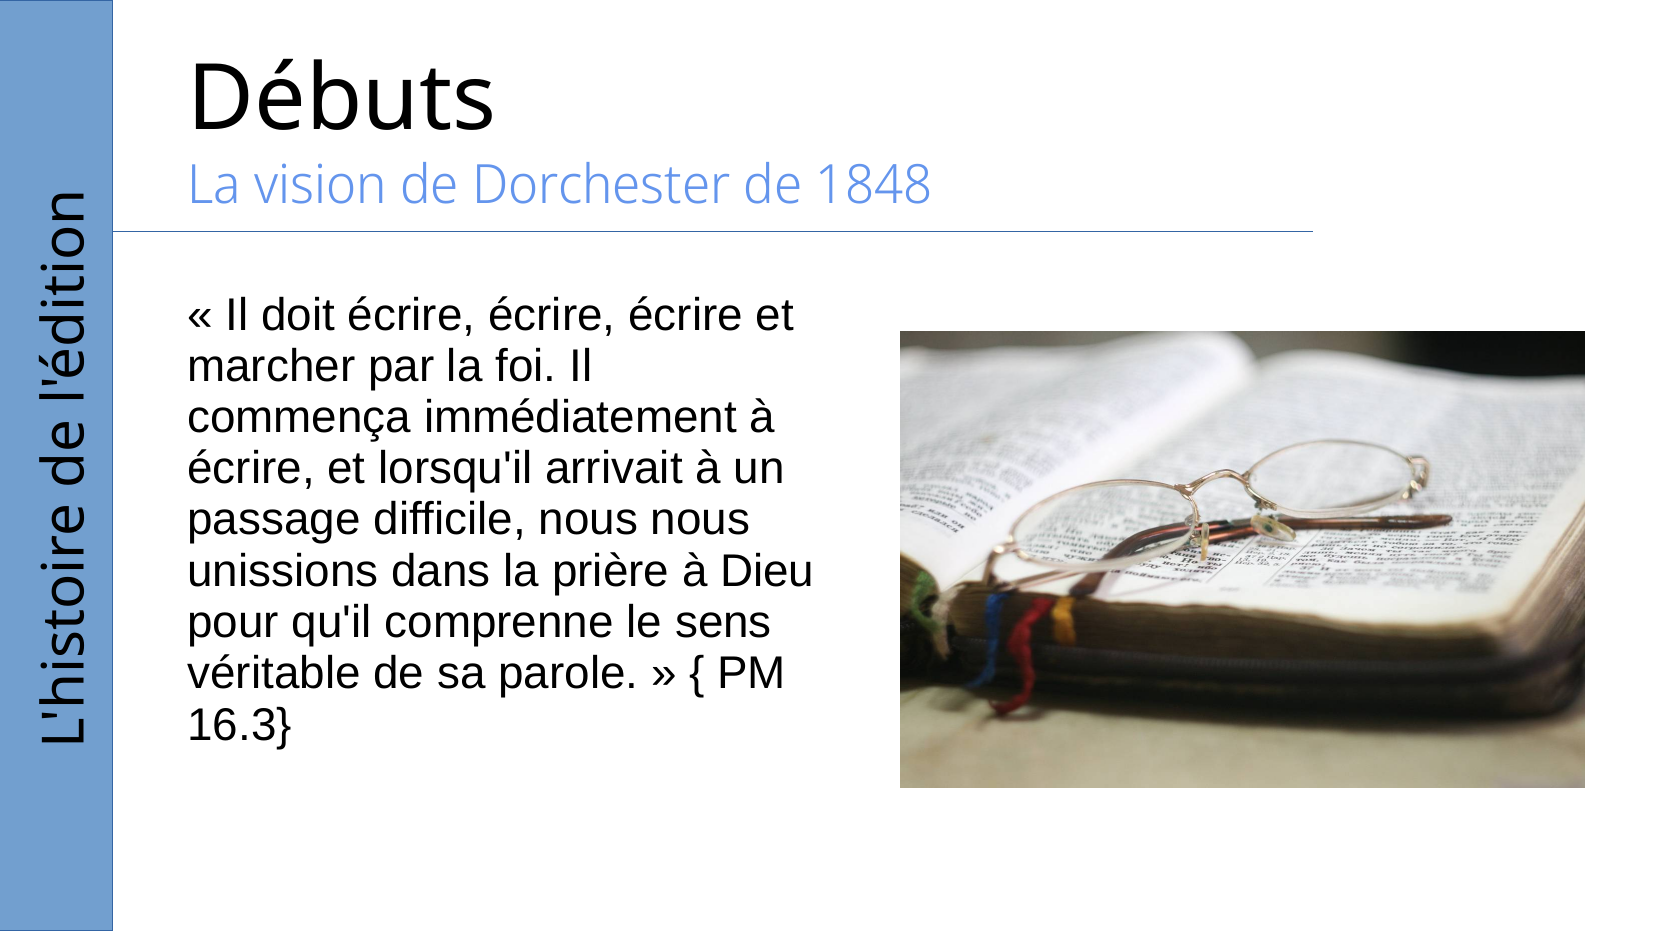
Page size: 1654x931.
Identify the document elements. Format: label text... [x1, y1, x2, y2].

text_box [0, 0, 113, 931]
text_box L'histoire de l'édition [13, 37, 105, 901]
title Débuts [187, 33, 1571, 125]
title La vision de Dorchester de 1848 [187, 125, 1571, 239]
picture [900, 331, 1585, 788]
subtitle « Il doit écrire, écrire, écrire et marcher par la foi. Il commença immédiatement à écrire, et lorsqu'il arrivait à un passage difficile, nous nous unissions dans la prière à Dieu pour qu'il comprenne le sens véritable de sa parole. » { PM 16.3} [187, 288, 826, 826]
